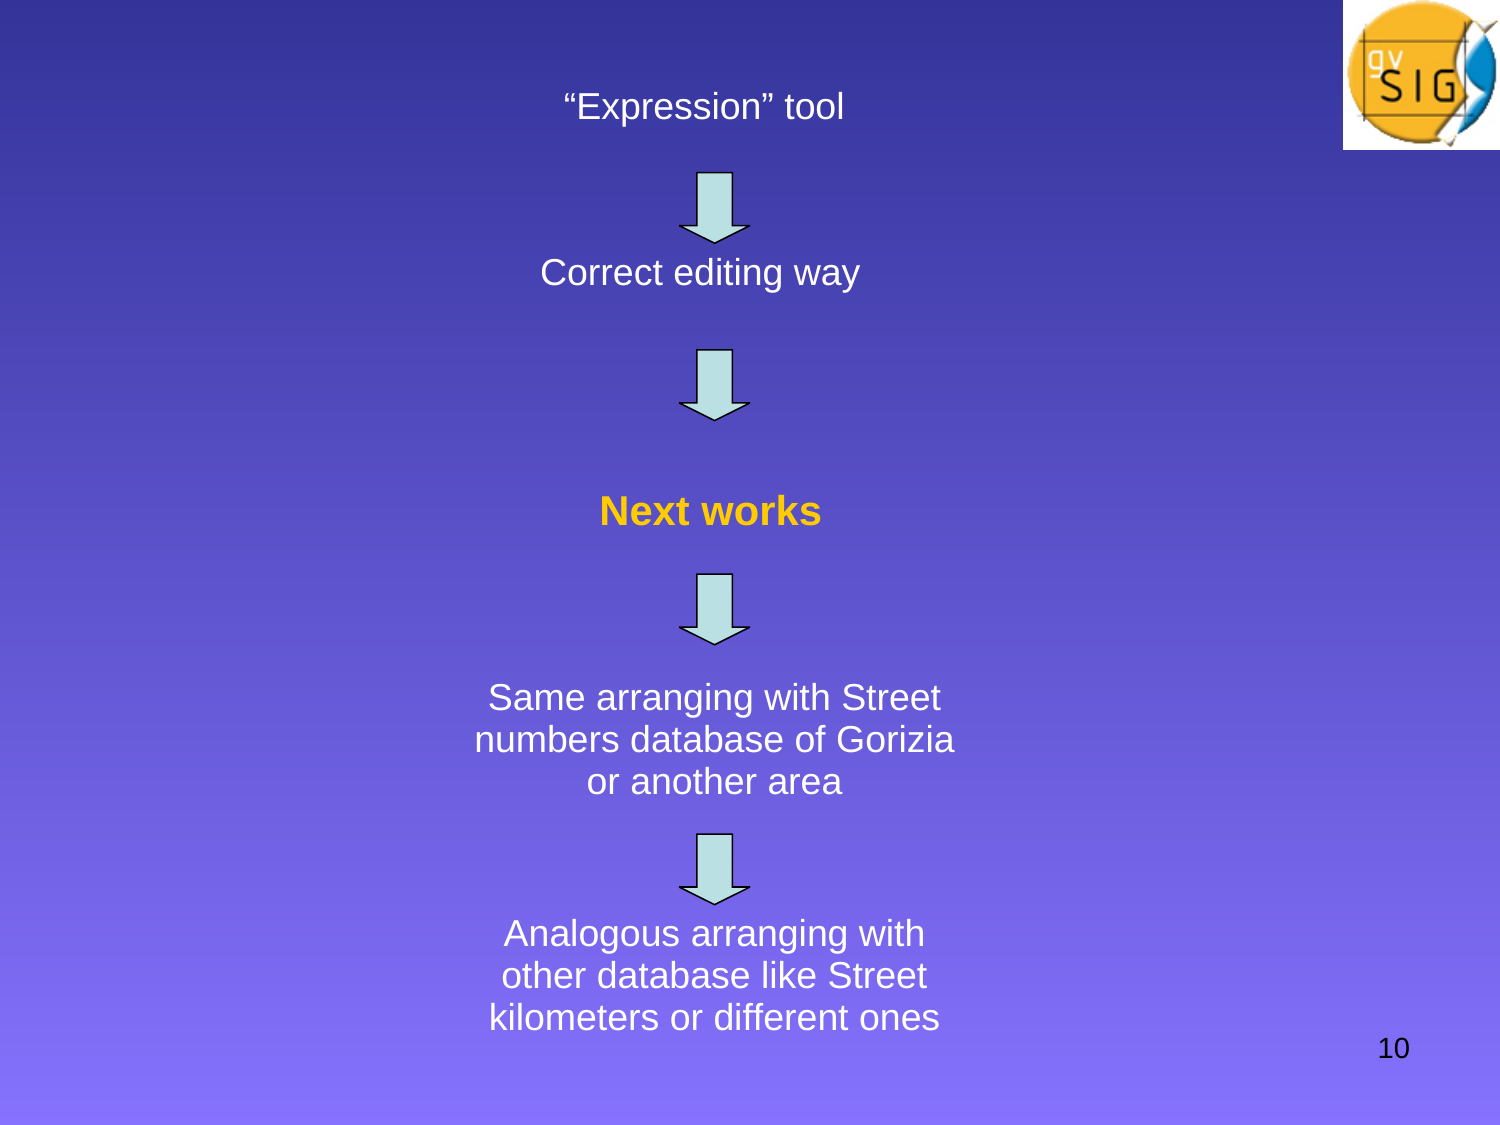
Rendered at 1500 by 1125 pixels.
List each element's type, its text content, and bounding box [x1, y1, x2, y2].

text_box [679, 172, 751, 244]
text_box [679, 349, 751, 421]
text_box [679, 574, 751, 645]
text_box [679, 834, 751, 905]
picture [1343, 0, 1500, 150]
text_box “Expression” tool [549, 78, 880, 136]
text_box Correct editing way [525, 243, 880, 301]
text_box Next works [584, 479, 892, 542]
text_box Same arranging with Street numbers database of Gorizia or another area [454, 668, 975, 811]
text_box Analogous arranging with other database like Street kilometers or different ones [454, 904, 975, 1047]
